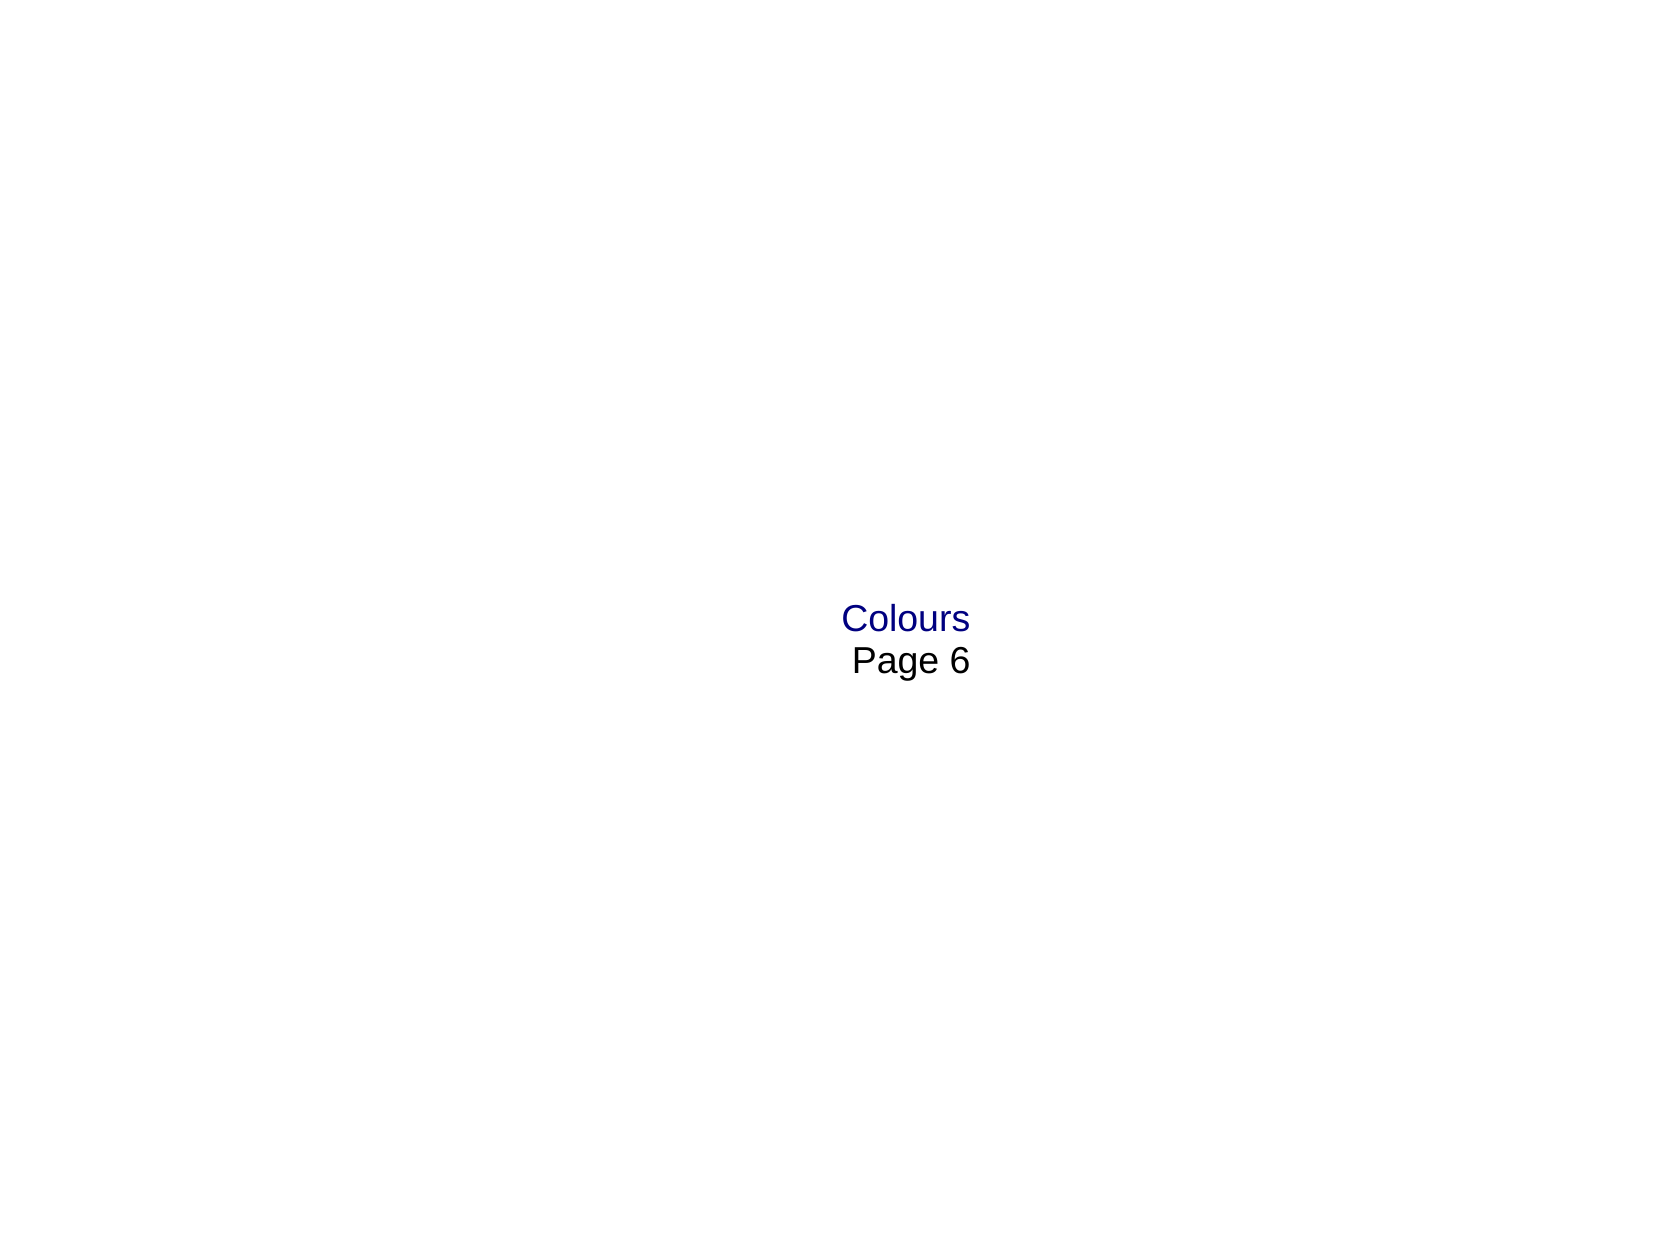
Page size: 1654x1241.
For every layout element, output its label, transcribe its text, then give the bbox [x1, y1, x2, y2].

text_box Colours Page 6 [826, 590, 986, 732]
